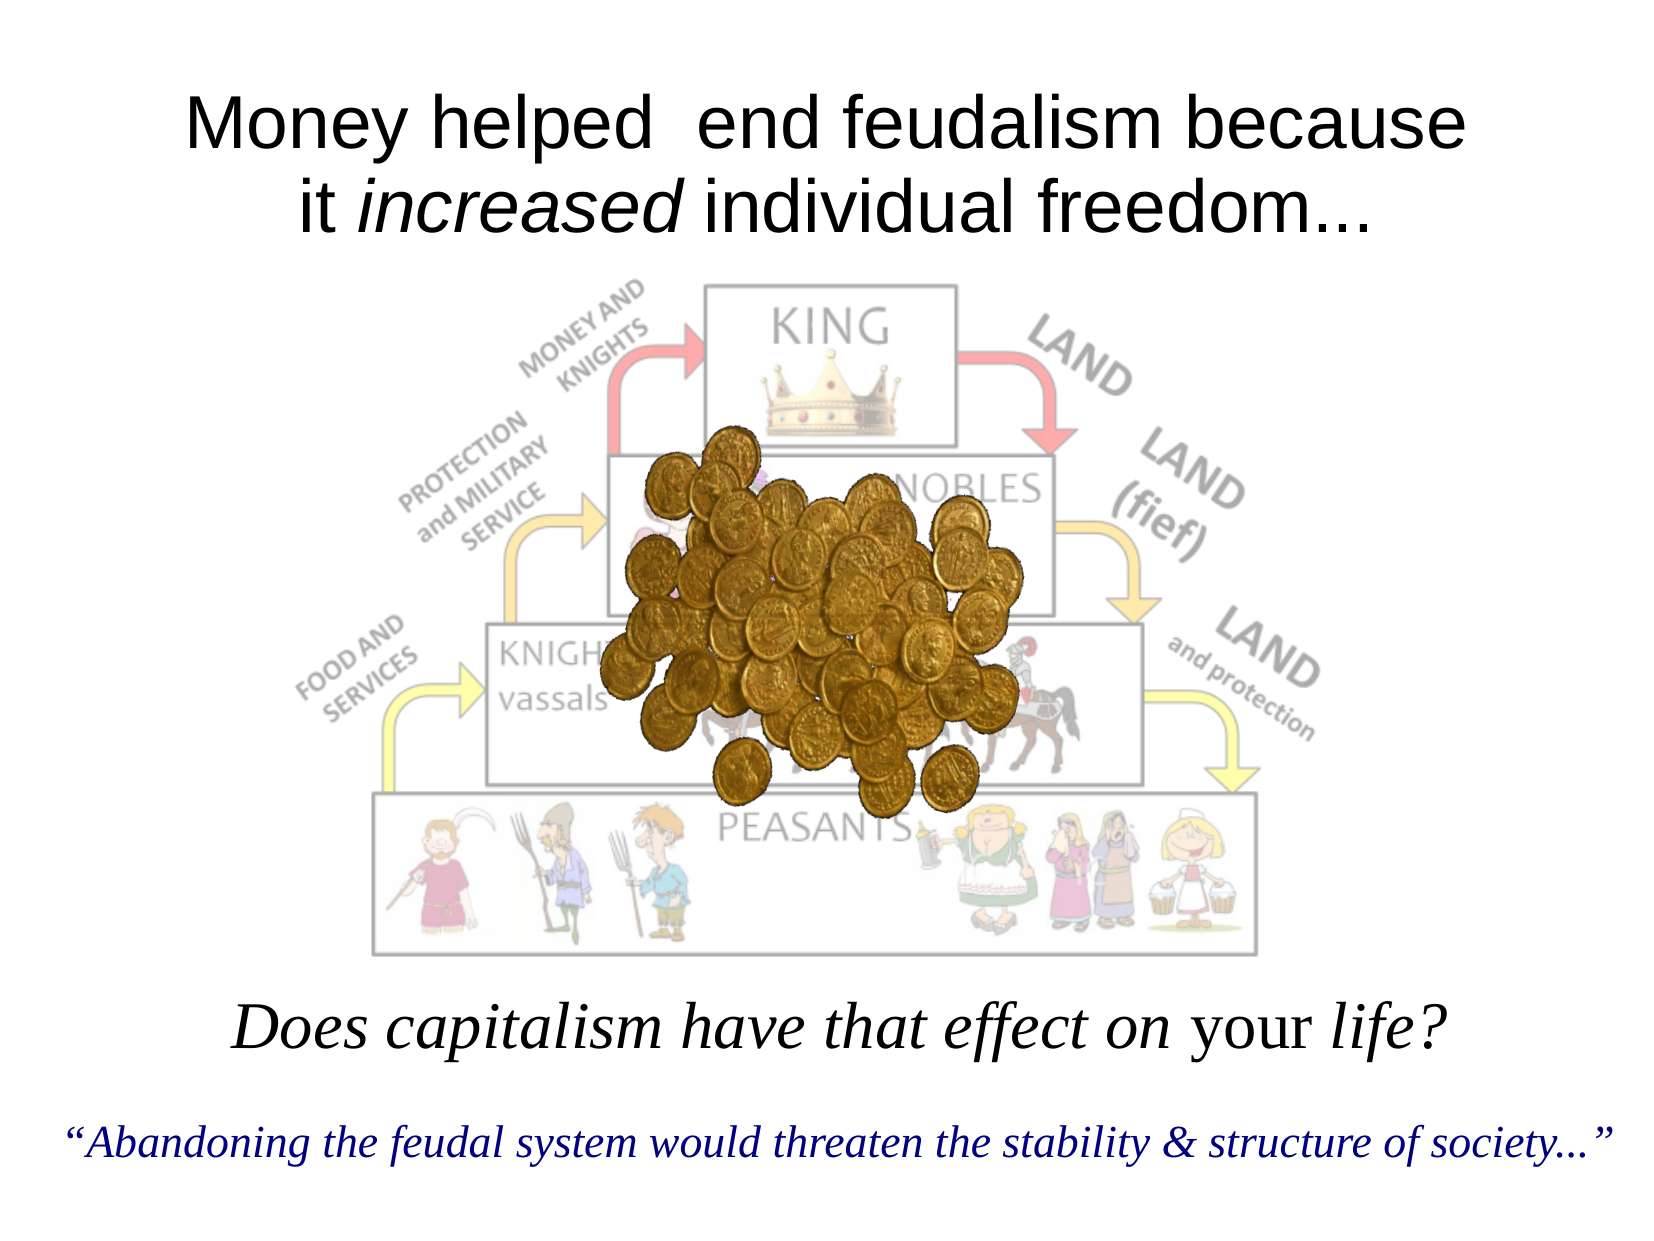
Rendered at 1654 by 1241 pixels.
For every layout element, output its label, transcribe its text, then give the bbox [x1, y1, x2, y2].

text_box Does capitalism have that effect on your life? [77, 921, 1620, 1130]
picture [554, 394, 1080, 881]
text_box [41, 261, 1589, 983]
title Money helped end feudalism because it increased individual freedom... [23, 61, 1630, 269]
text_box “Abandoning the feudal system would threaten the stability & structure of society...” [23, 1119, 1619, 1171]
